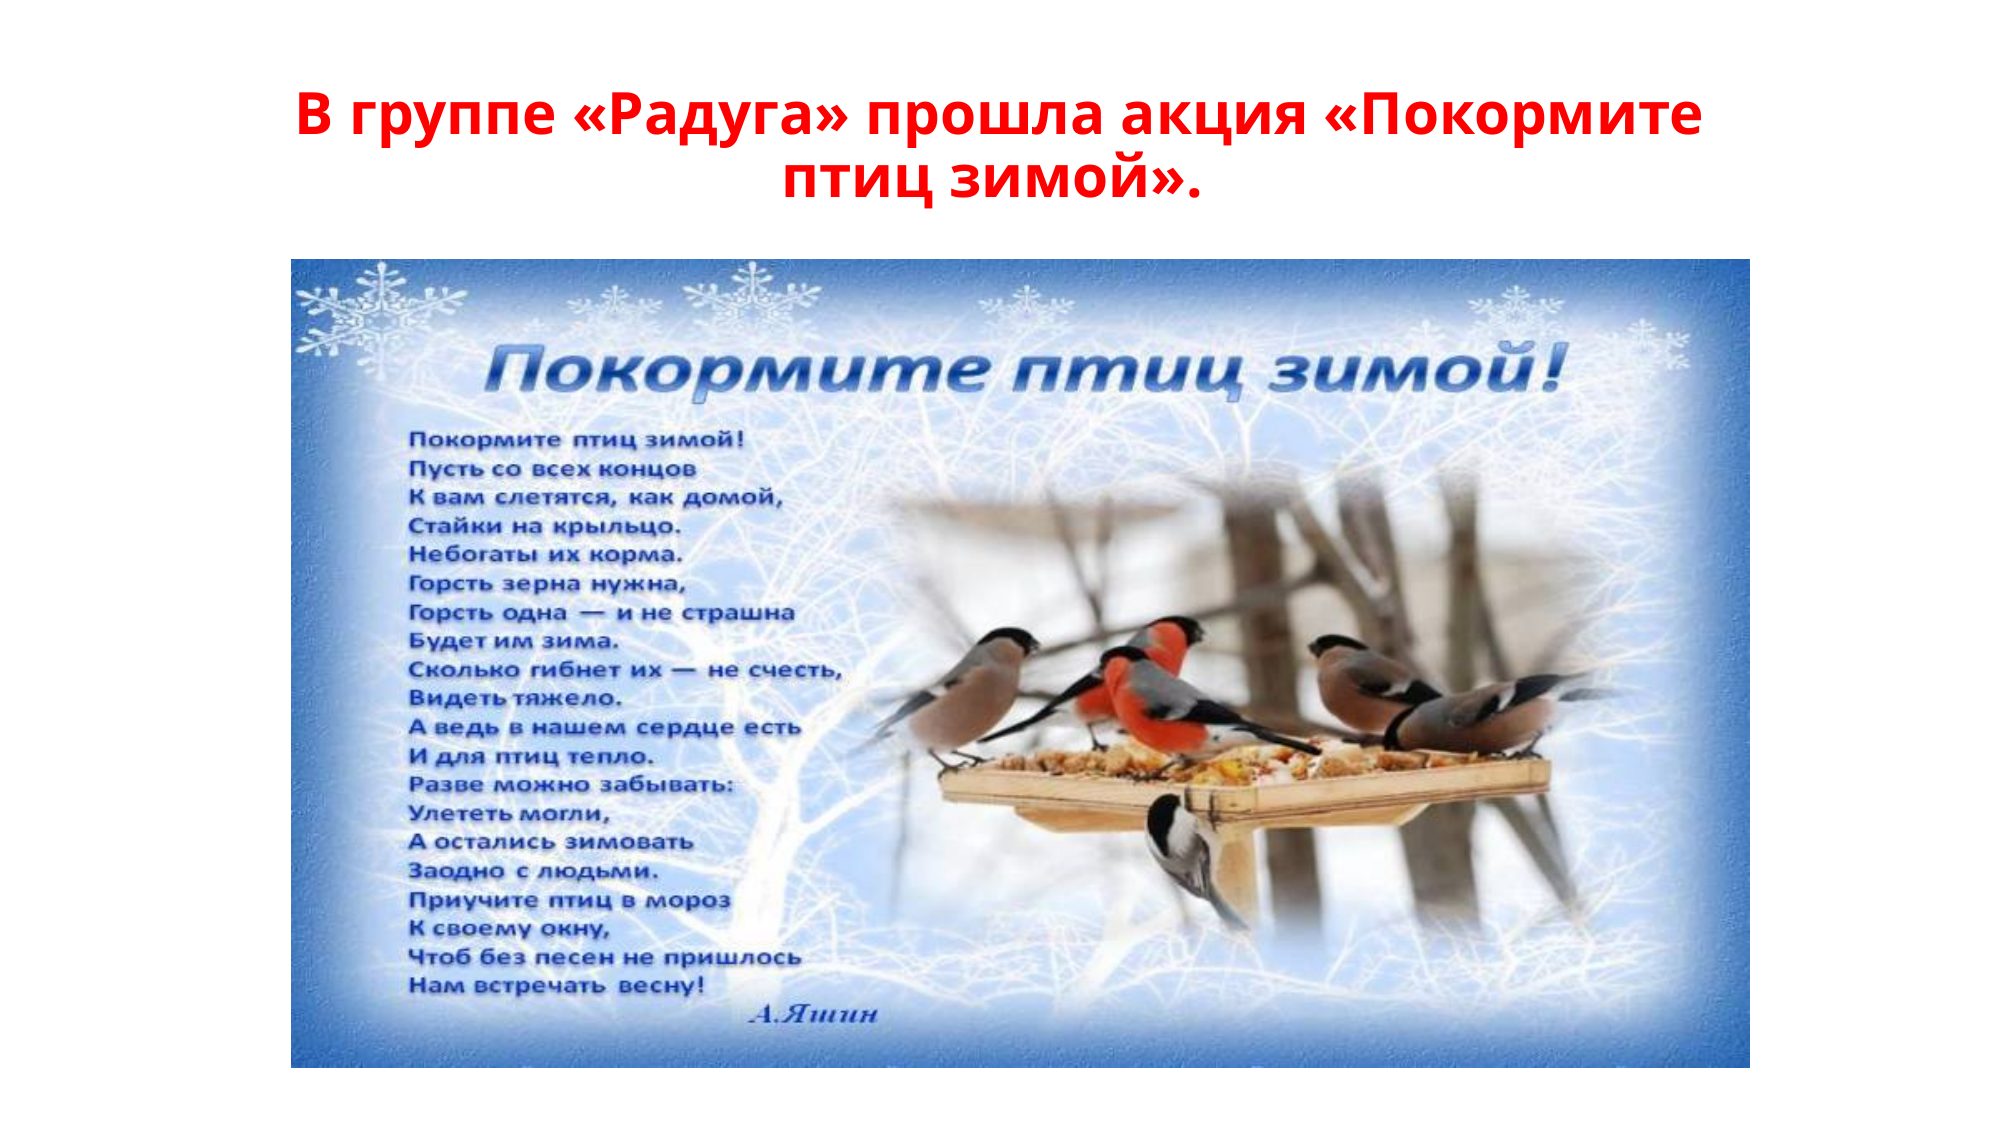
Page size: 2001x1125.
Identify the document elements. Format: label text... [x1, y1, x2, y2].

title В группе «Радуга» прошла акция «Покормите птиц зимой». [249, 58, 1750, 218]
picture [291, 259, 1750, 1068]
